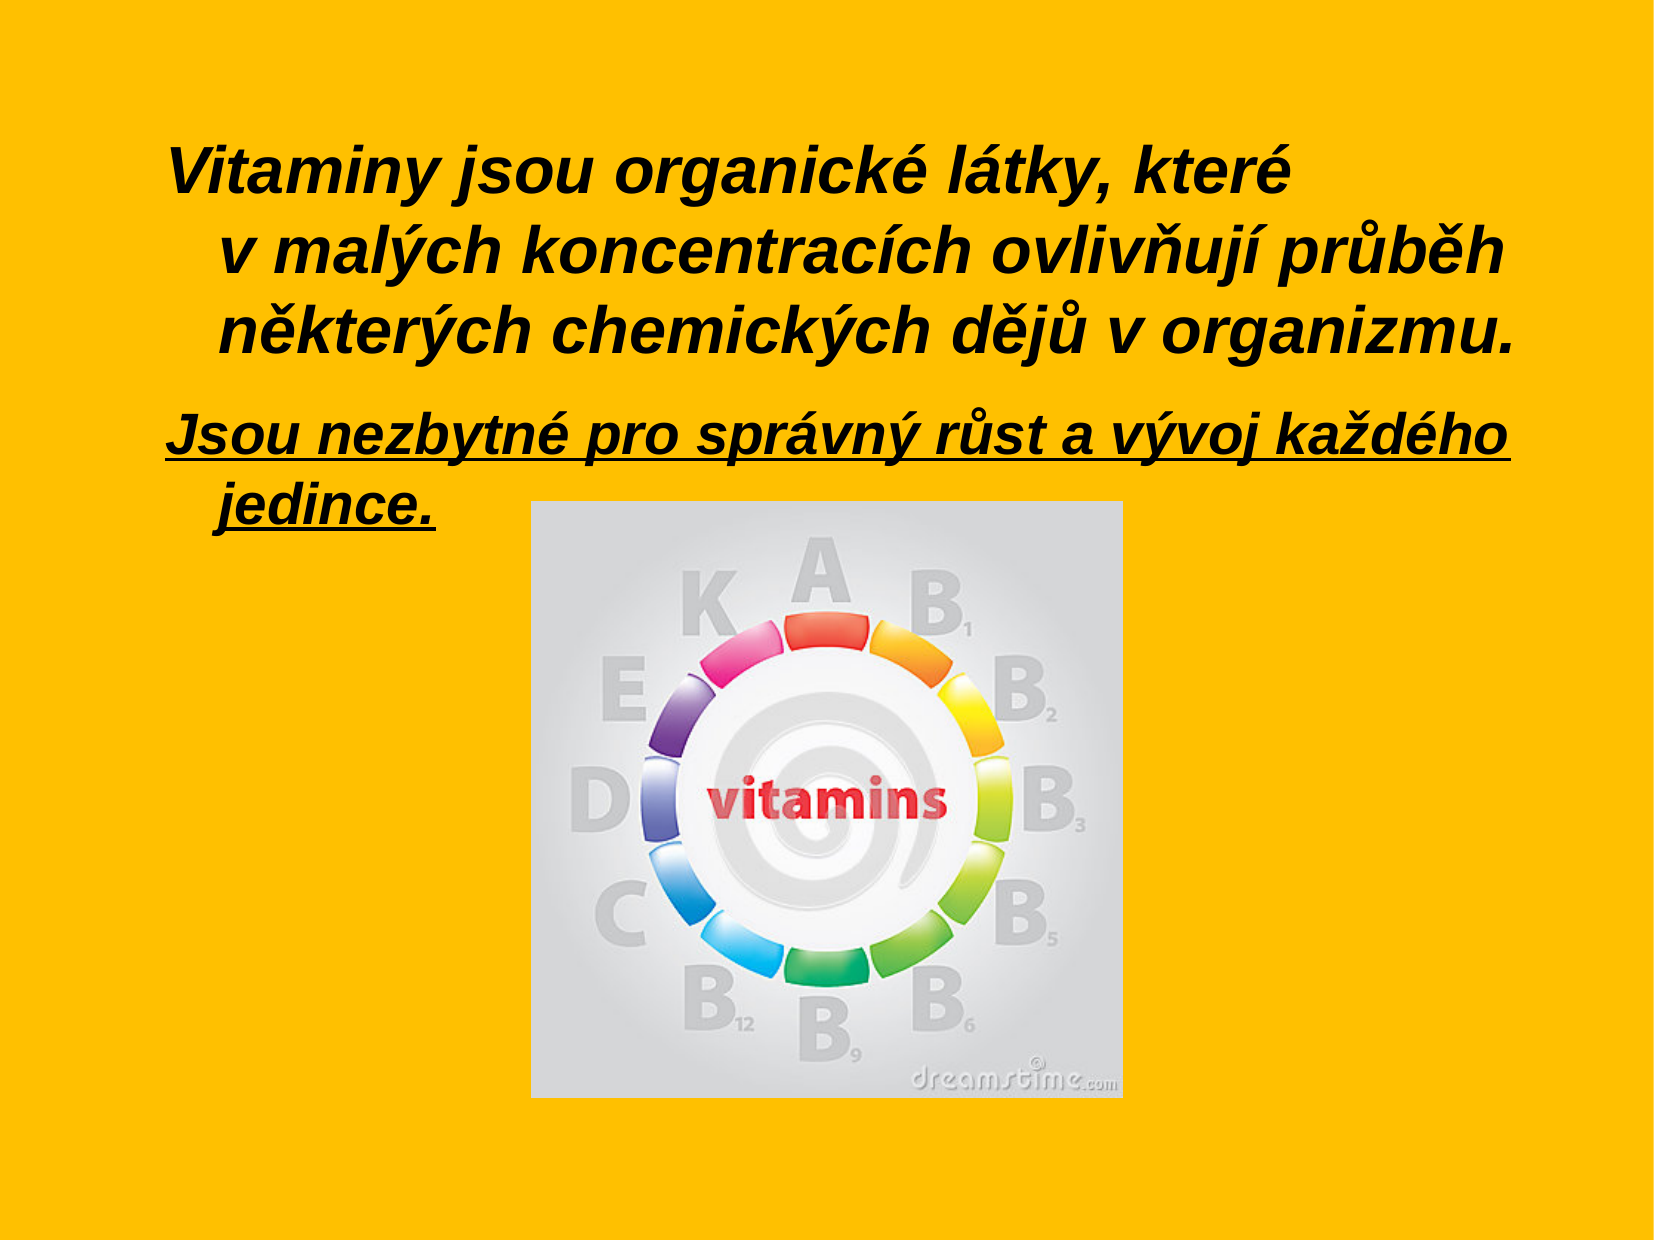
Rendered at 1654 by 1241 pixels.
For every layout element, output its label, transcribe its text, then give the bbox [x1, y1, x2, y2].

picture [531, 501, 1123, 1098]
list Vitaminy jsou organické látky, které v malých koncentracích ovlivňují průběh některých chemických dějů v organizmu. Jsou nezbytné pro správný růst a vývoj každého jedince. [76, 126, 1565, 945]
